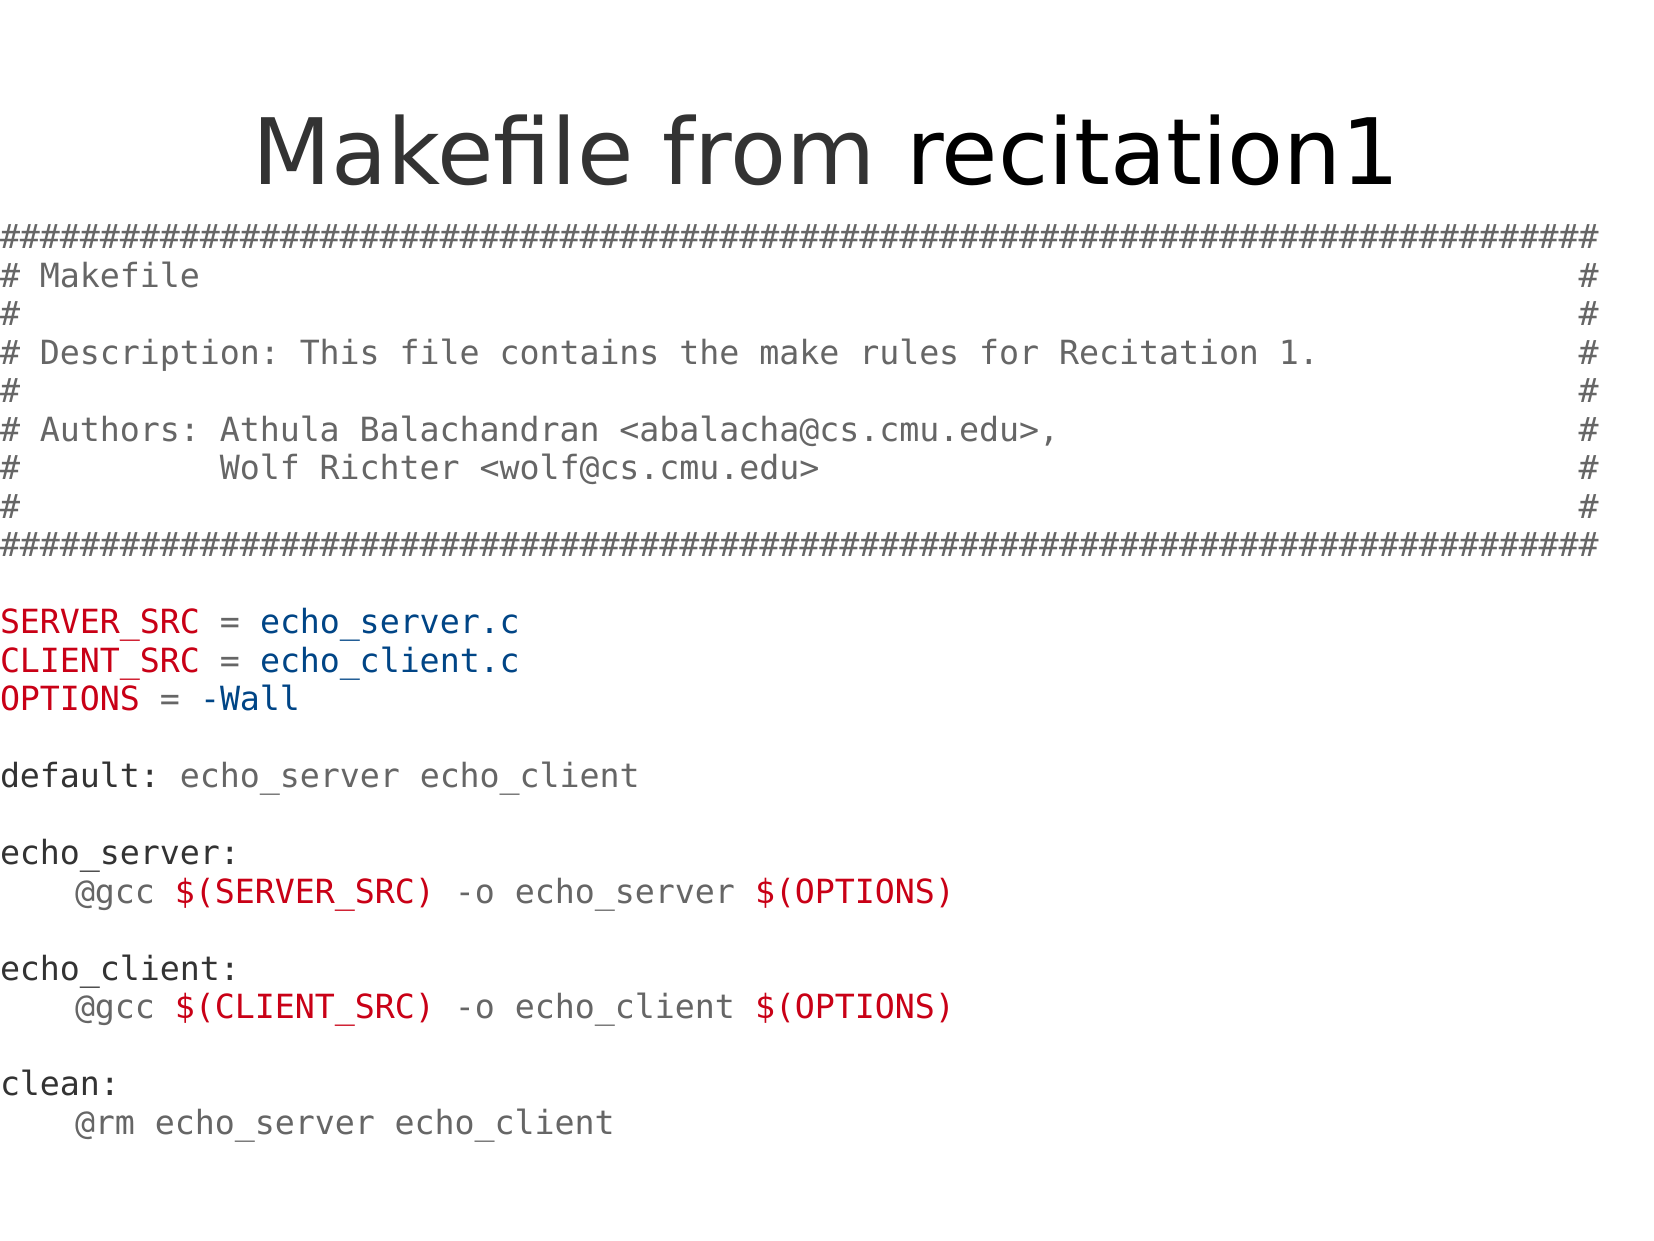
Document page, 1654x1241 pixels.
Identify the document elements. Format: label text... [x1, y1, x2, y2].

title Makefile from recitation1 [82, 49, 1571, 217]
subtitle ################################################################################ # Makefile # # # # Description: This file contains the make rules for Recitation 1. # # # # Authors: Athula Balachandran <abalacha@cs.cmu.edu>, # # Wolf Richter <wolf@cs.cmu.edu> # # # ################################################################################ SERVER_SRC = echo_server.c CLIENT_SRC = echo_client.c OPTIONS = -Wall default: echo_server echo_client echo_server: @gcc $(SERVER_SRC) -o echo_server $(OPTIONS) echo_client: @gcc $(CLIENT_SRC) -o echo_client $(OPTIONS) clean: @rm echo_server echo_client [0, 217, 1651, 1181]
